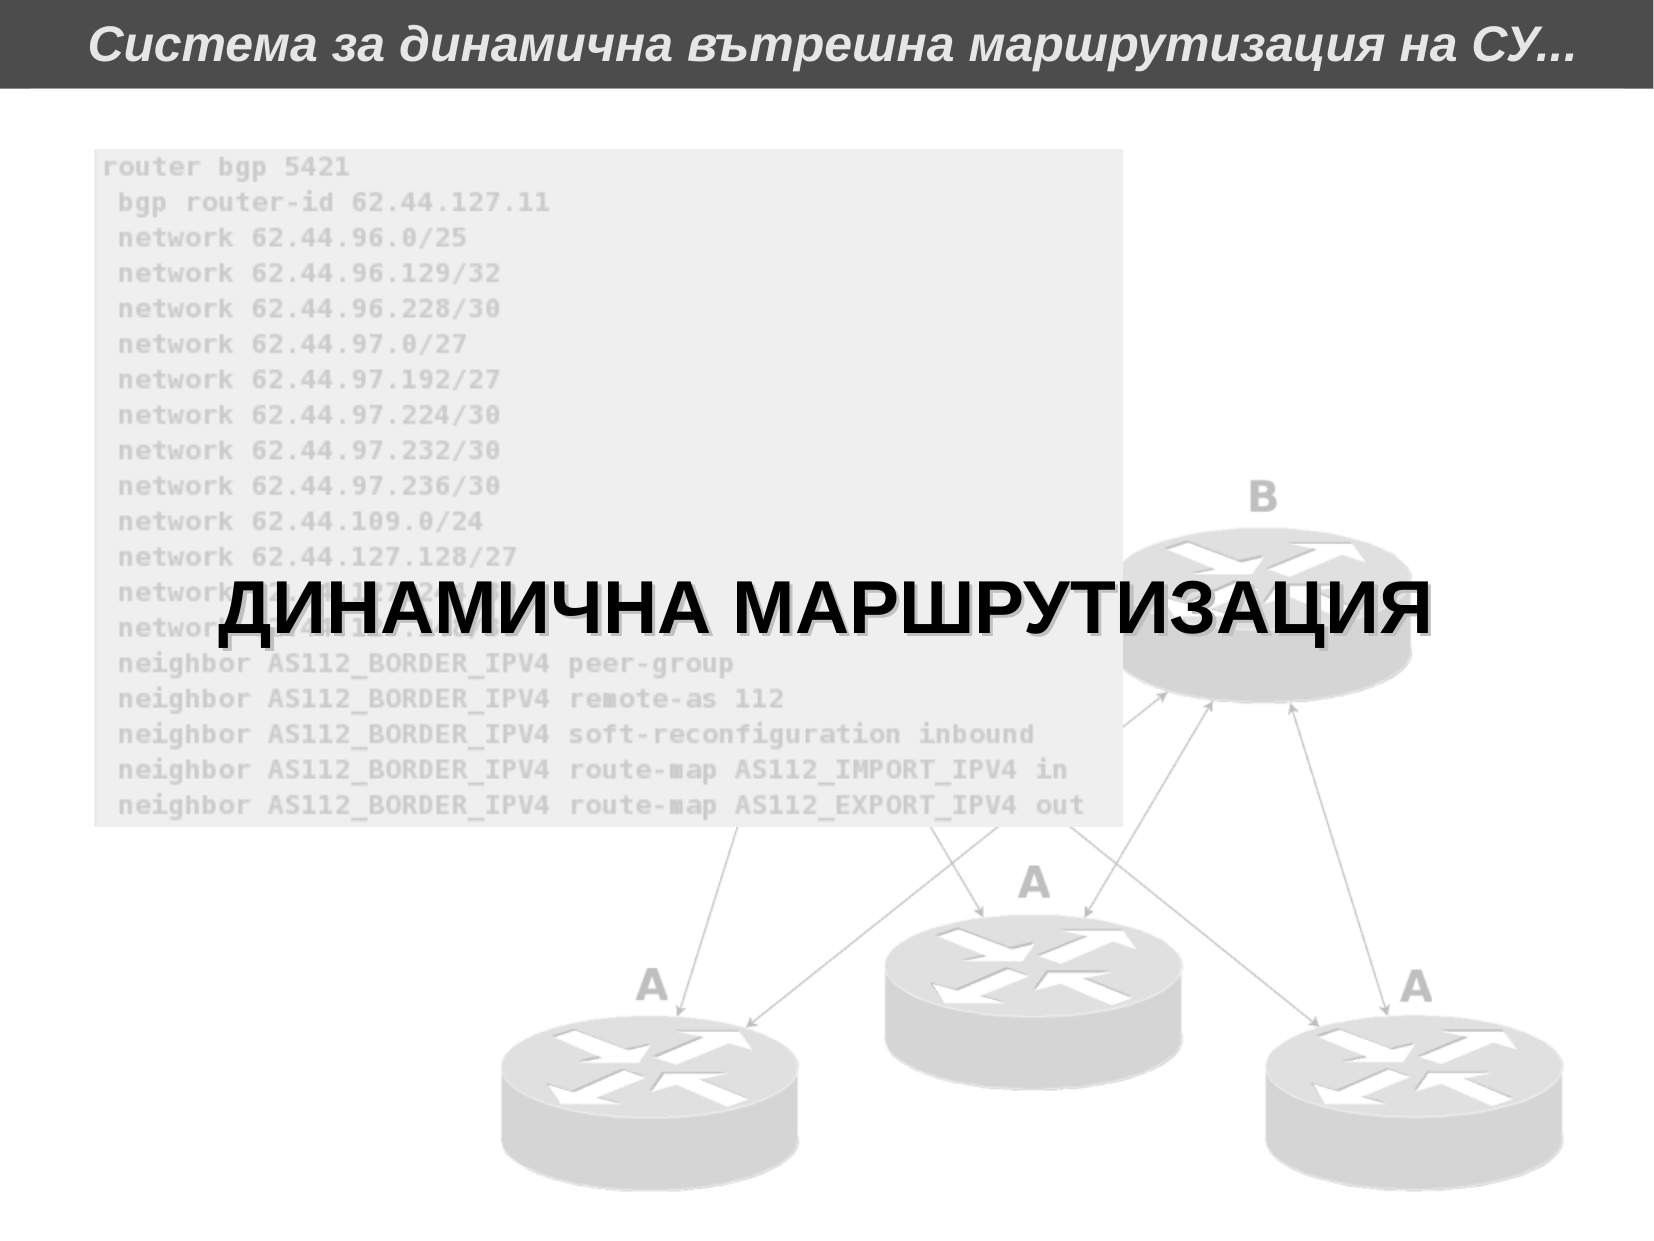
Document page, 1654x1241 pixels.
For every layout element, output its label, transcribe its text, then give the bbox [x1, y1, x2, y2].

text_box Система за динамична вътрешна маршрутизация на СУ... [72, 8, 1594, 80]
text_box [0, 0, 1654, 89]
text_box ДИНАМИЧНА МАРШРУТИЗАЦИЯ [29, 88, 1625, 1211]
